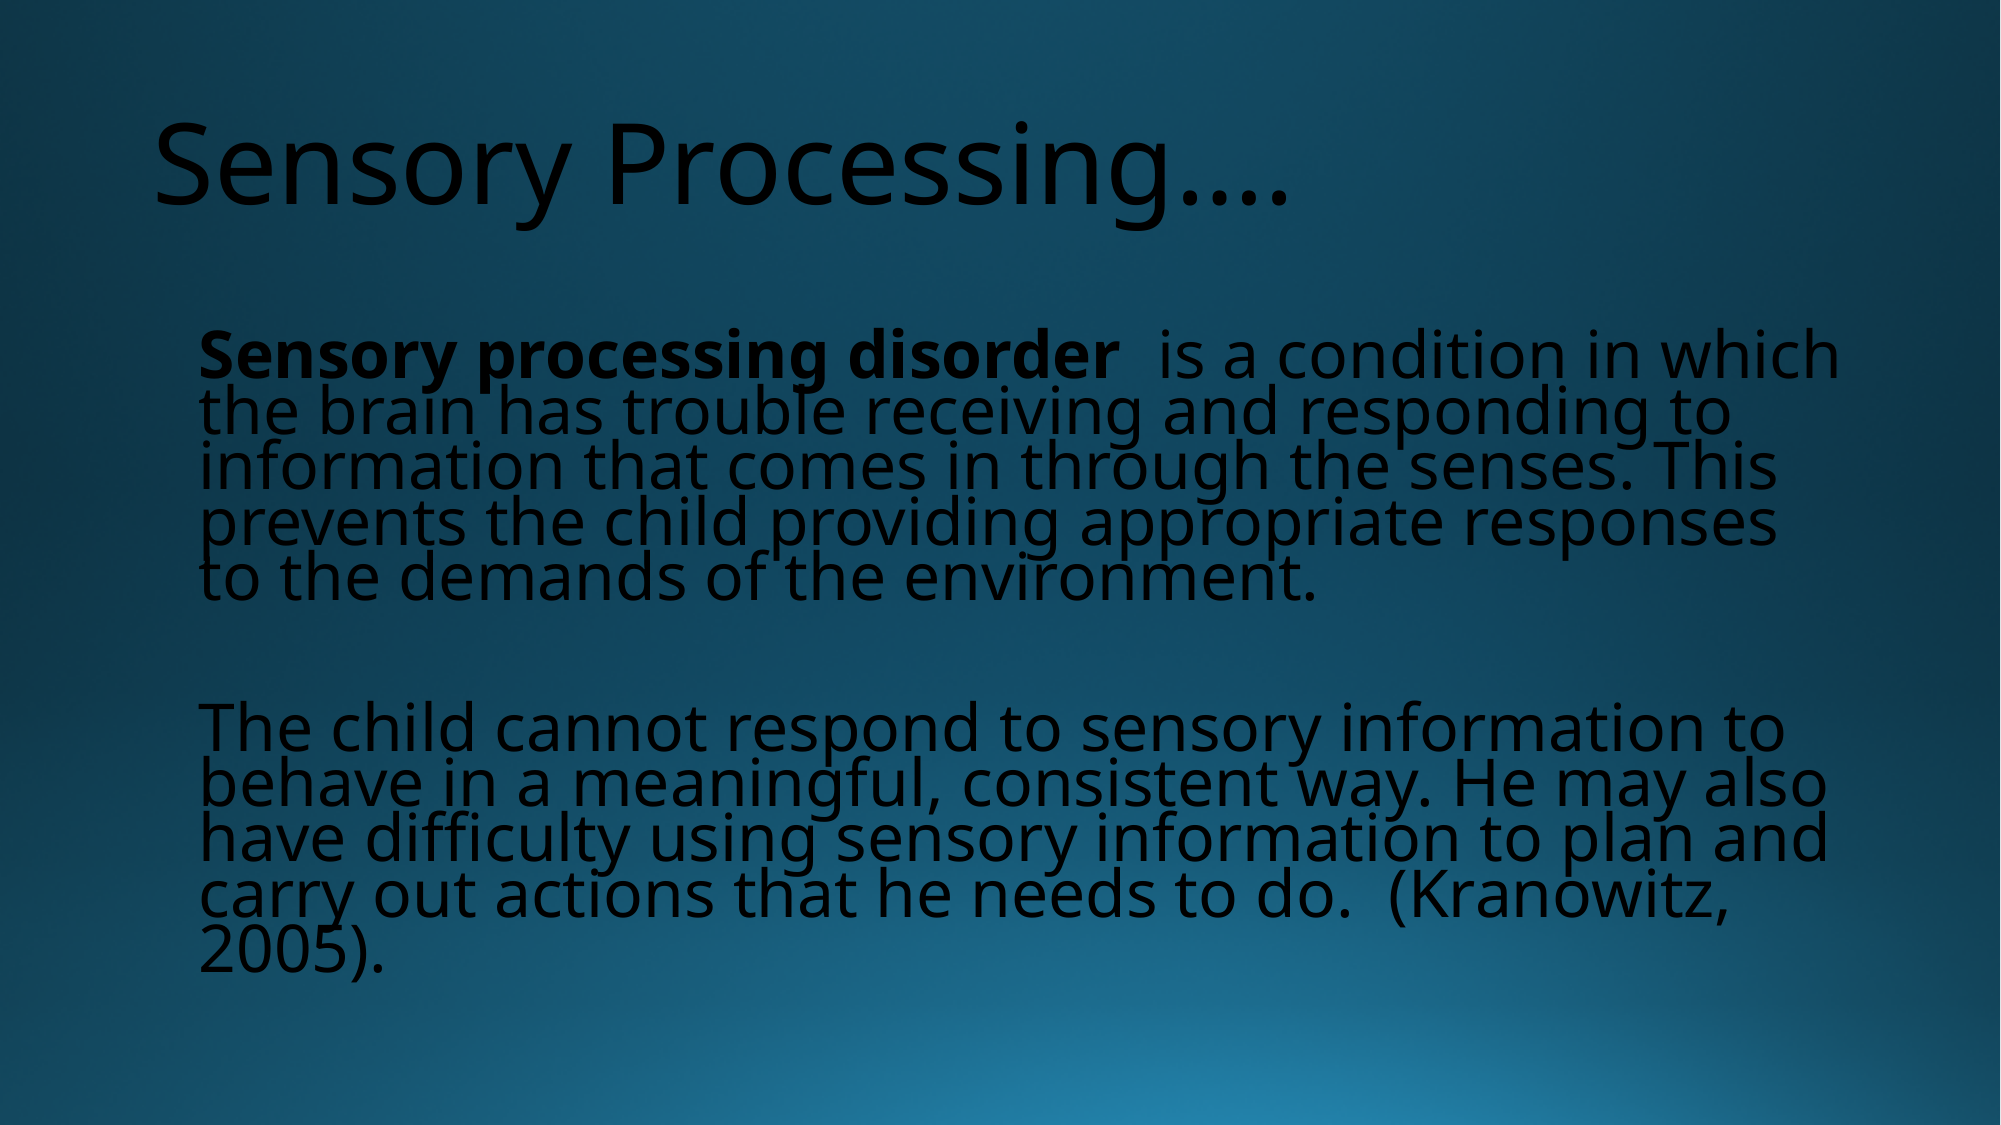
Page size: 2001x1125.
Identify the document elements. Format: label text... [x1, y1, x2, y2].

list Sensory processing disorder is a condition in which the brain has trouble receiving and responding to information that comes in through the senses. This prevents the child providing appropriate responses to the demands of the environment. The child cannot respond to sensory information to behave in a meaningful, consistent way. He may also have difficulty using sensory information to plan and carry out actions that he needs to do. (Kranowitz, 2005). [183, 326, 1863, 1041]
title Sensory Processing…. [137, 59, 1863, 278]
